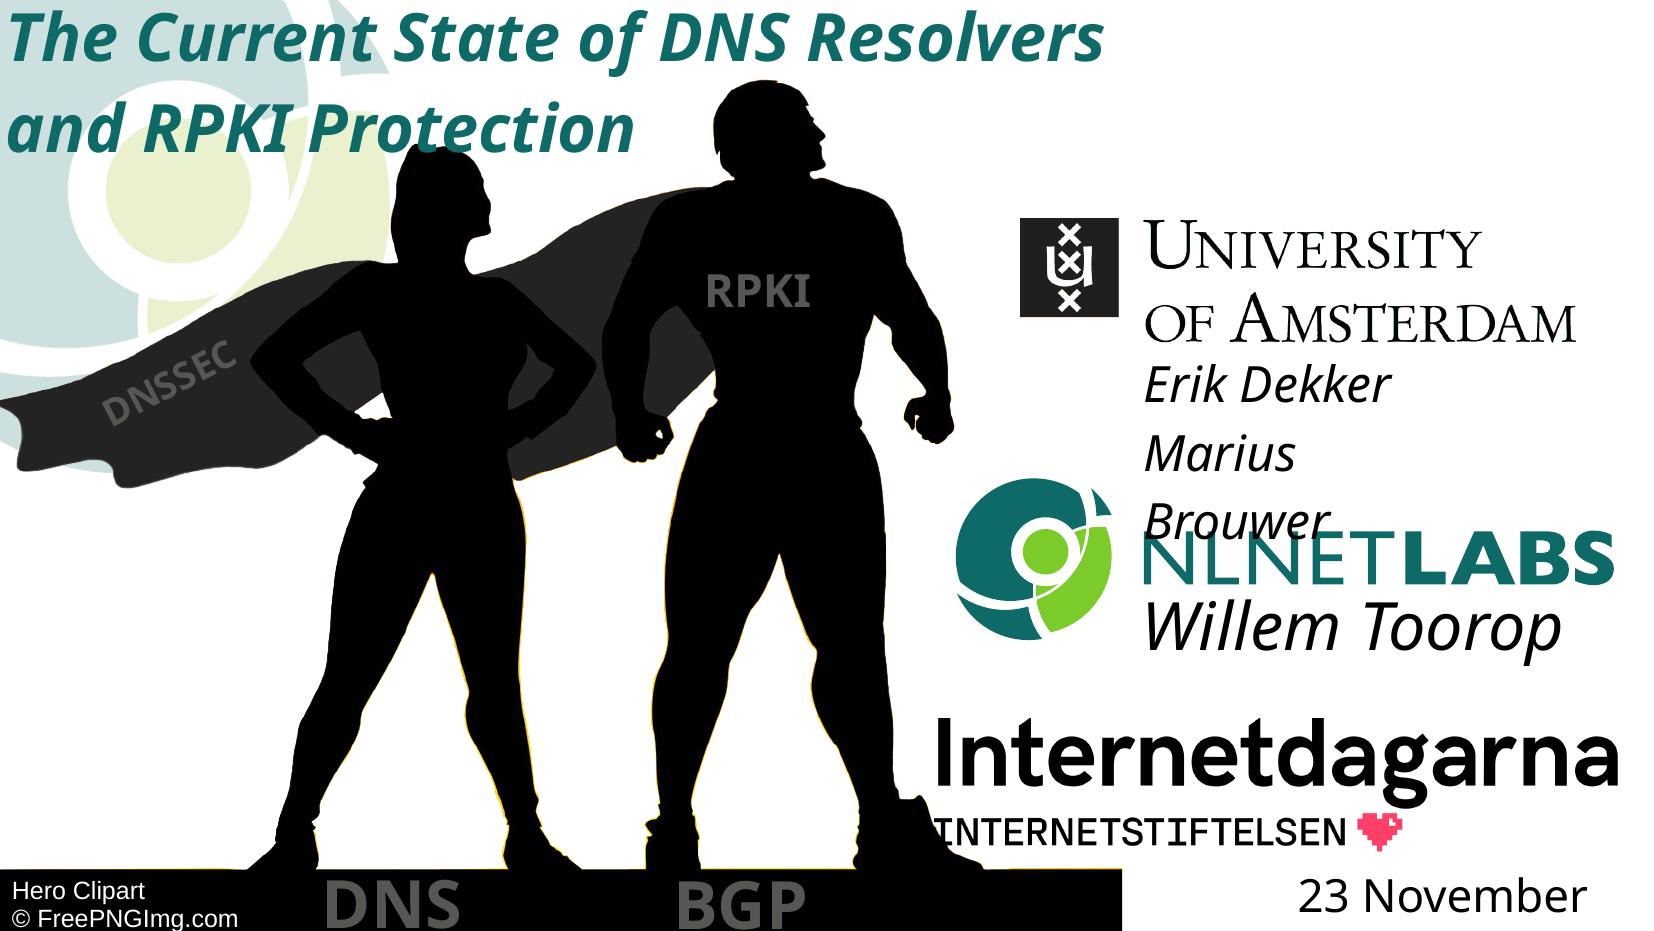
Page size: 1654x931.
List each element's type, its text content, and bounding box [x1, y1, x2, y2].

text_box Hero Clipart © FreePNGImg.com [11, 876, 277, 931]
text_box DNS [321, 857, 573, 931]
text_box BGP [673, 857, 945, 931]
text_box RPKI [704, 258, 857, 316]
picture [0, 0, 1623, 931]
text_box Erik Dekker Marius Brouwer [1143, 349, 1474, 464]
text_box DNSSEC [60, 309, 275, 449]
text_box 23 November 2020 [1251, 863, 1634, 917]
text_box Willem Toorop [1141, 578, 1614, 659]
text_box The Current State of DNS Resolvers and RPKI Protection [5, 0, 1329, 145]
